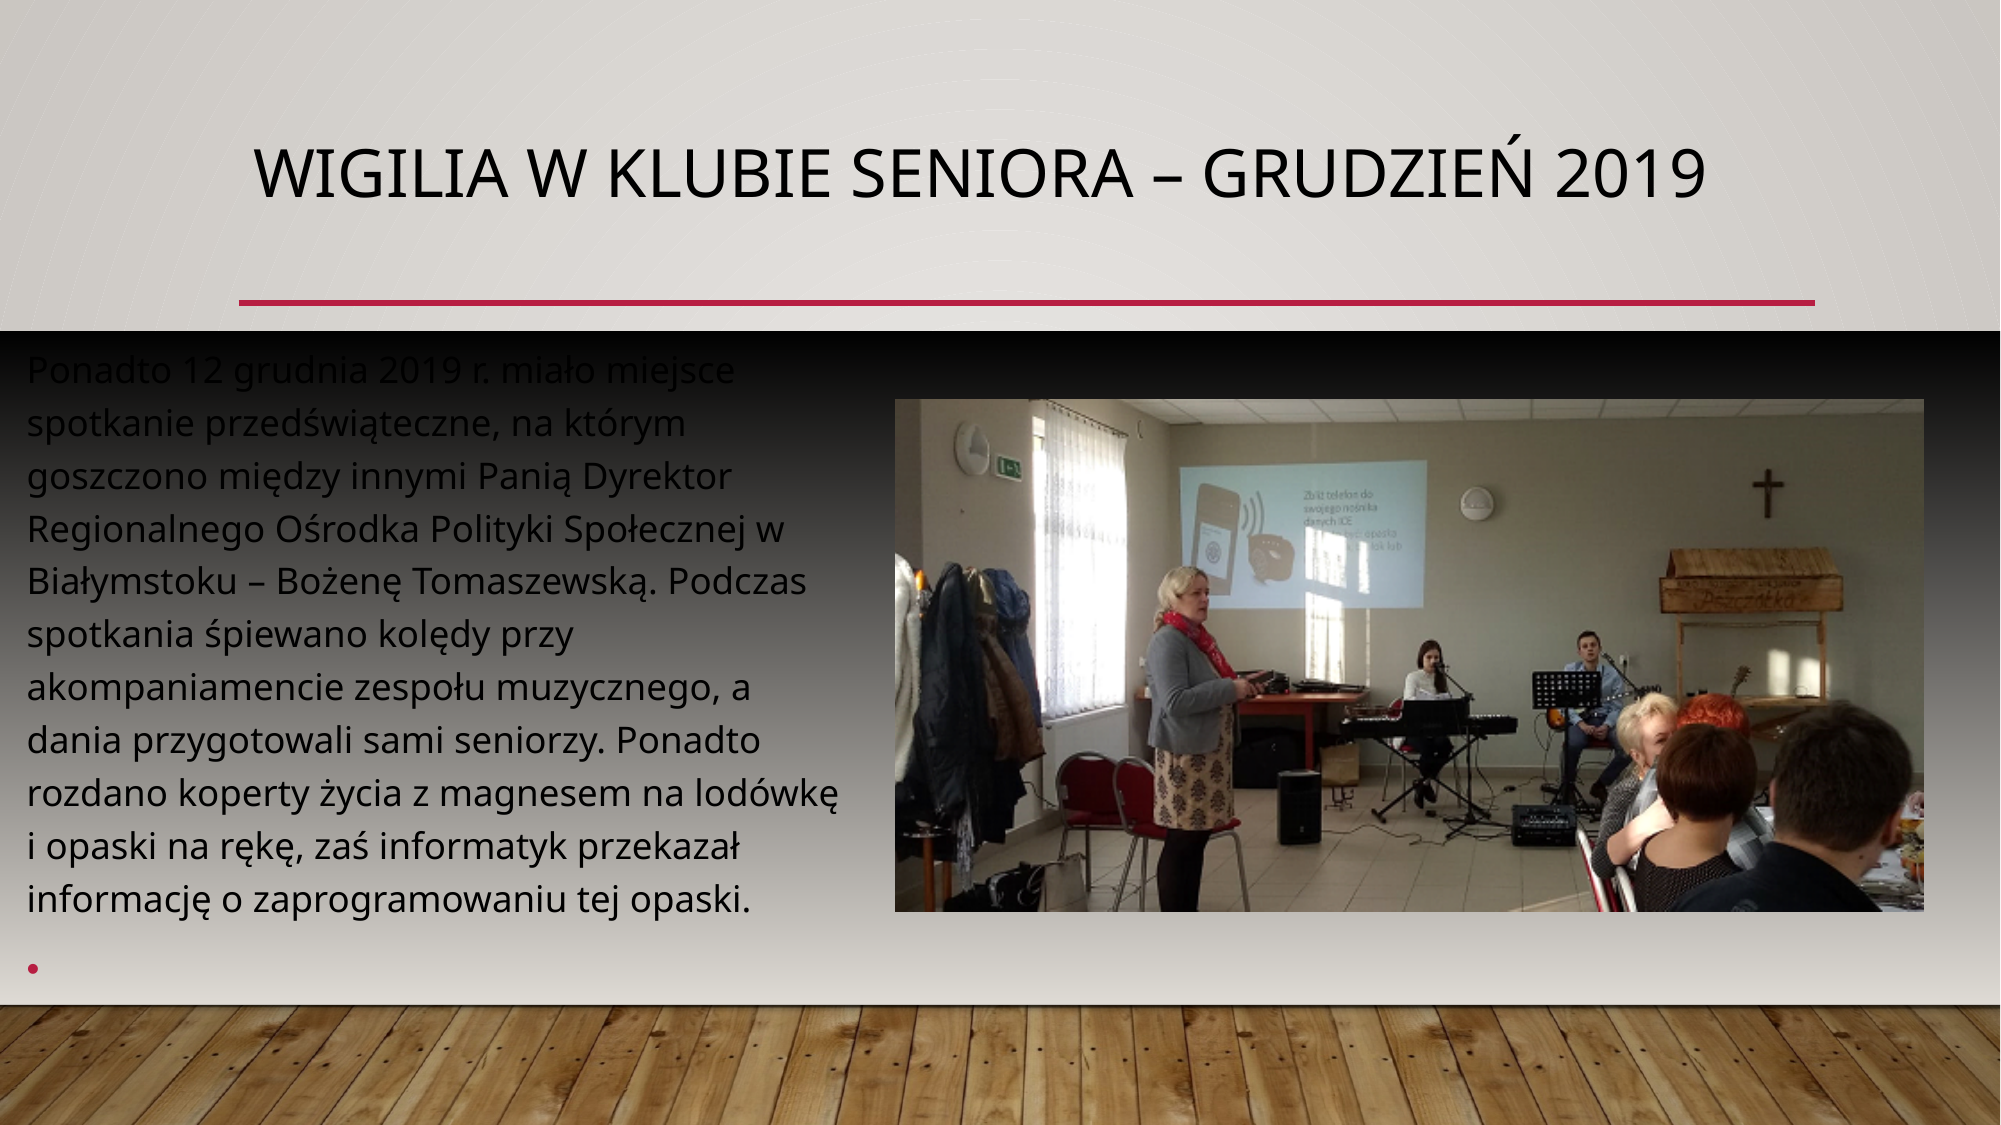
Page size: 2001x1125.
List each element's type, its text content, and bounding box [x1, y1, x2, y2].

title WigiliA W KLUBIE SENIORA – grudzień 2019 [238, 131, 1814, 305]
list Ponadto 12 grudnia 2019 r. miało miejsce spotkanie przedświąteczne, na którym goszczono między innymi Panią Dyrektor Regionalnego Ośrodka Polityki Społecznej w Białymstoku – Bożenę Tomaszewską. Podczas spotkania śpiewano kolędy przy akompaniamencie zespołu muzycznego, a dania przygotowali sami seniorzy. Ponadto rozdano koperty życia z magnesem na lodówkę i opaski na rękę, zaś informatyk przekazał informację o zaprogramowaniu tej opaski. [11, 330, 866, 982]
picture [895, 399, 1924, 912]
